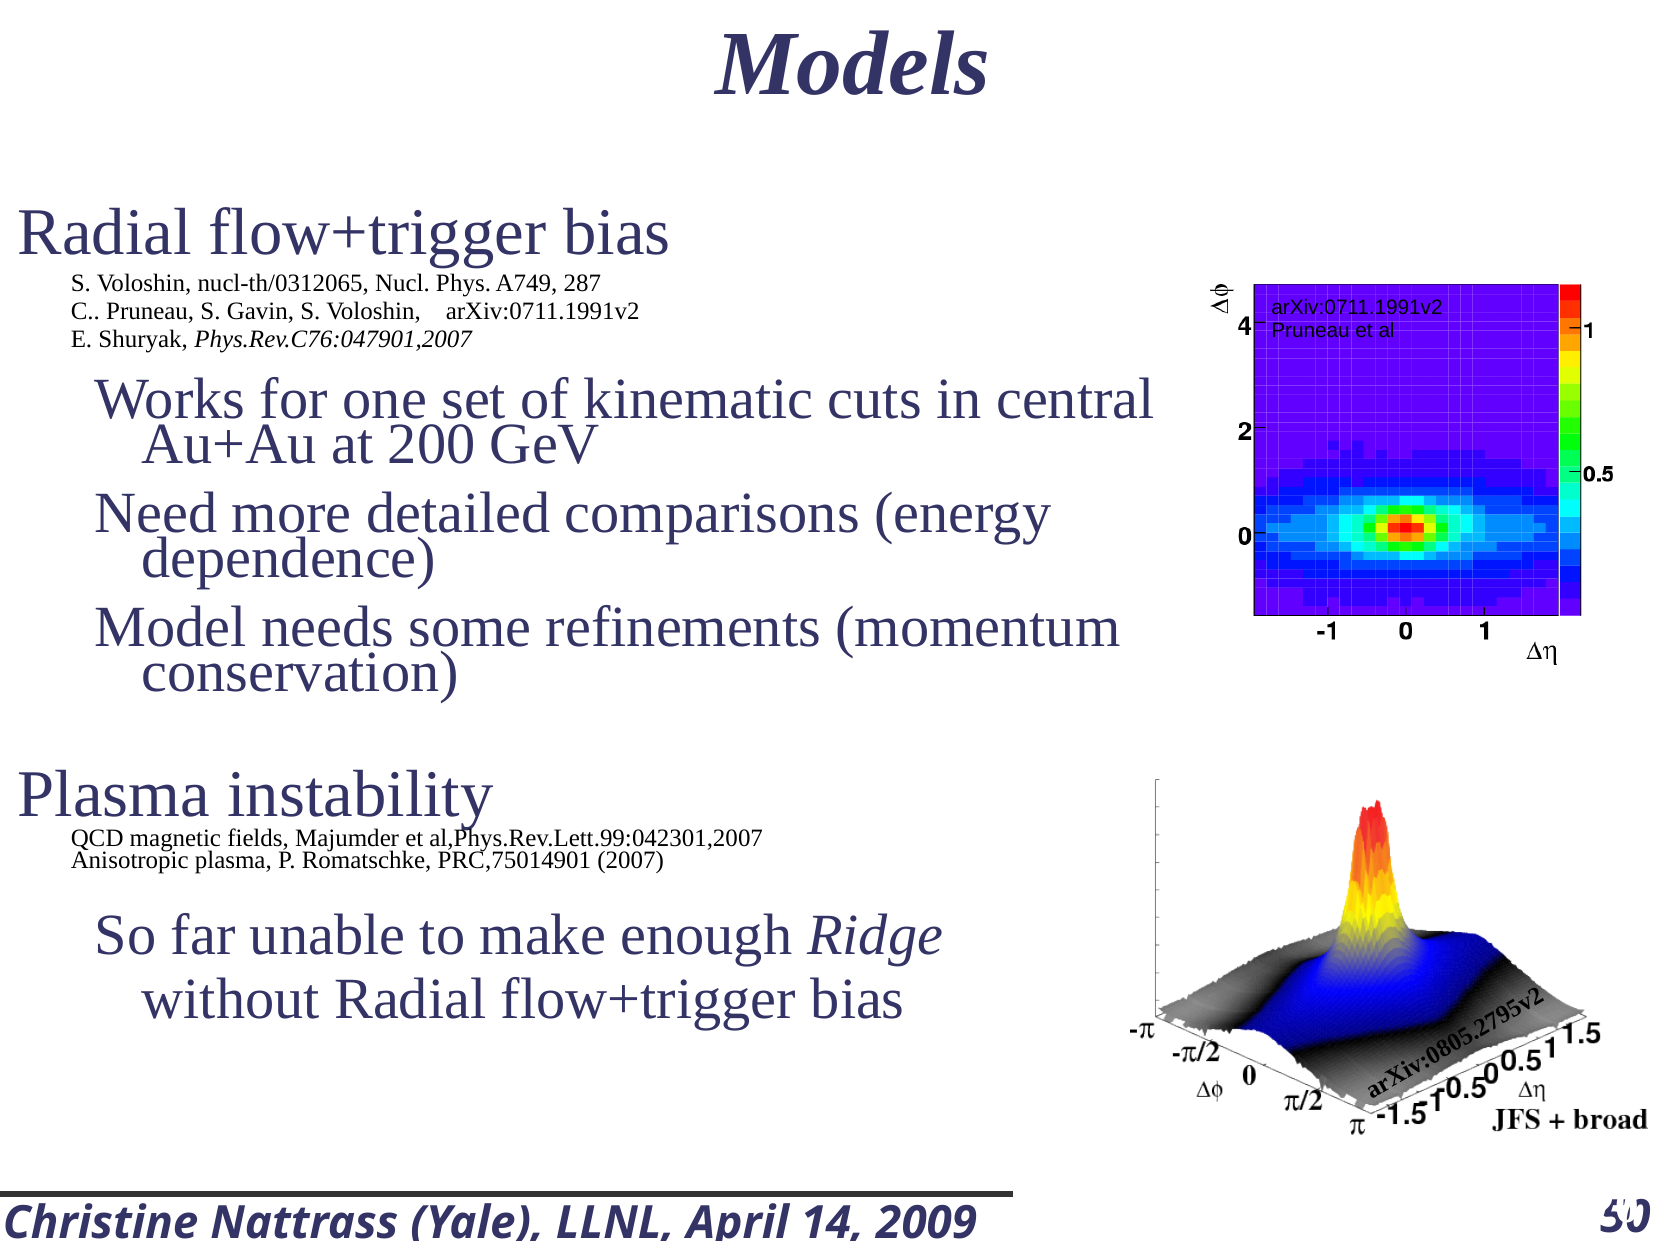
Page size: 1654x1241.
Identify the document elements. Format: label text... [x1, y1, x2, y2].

text_box arXiv:0805.2795v2 [1279, 942, 1609, 1161]
picture [1192, 283, 1613, 676]
list Radial flow+trigger bias S. Voloshin, nucl-th/0312065, Nucl. Phys. A749, 287 C.. Pruneau, S. Gavin, S. Voloshin, arXiv:0711.1991v2 E. Shuryak, Phys.Rev.C76:047901,2007 Works for one set of kinematic cuts in central Au+Au at 200 GeV Need more detailed comparisons (energy dependence) Model needs some refinements (momentum conservation) Plasma instability QCD magnetic fields, Majumder et al,Phys.Rev.Lett.99:042301,2007 Anisotropic plasma, P. Romatschke, PRC,75014901 (2007) So far unable to make enough Ridge without Radial flow+trigger bias [0, 195, 1163, 1032]
text_box 20 [1540, 1172, 1654, 1241]
picture [1130, 779, 1648, 1135]
title Models [53, 0, 1654, 128]
text_box arXiv:0711.1991v2Pruneau et al [1256, 288, 1482, 385]
